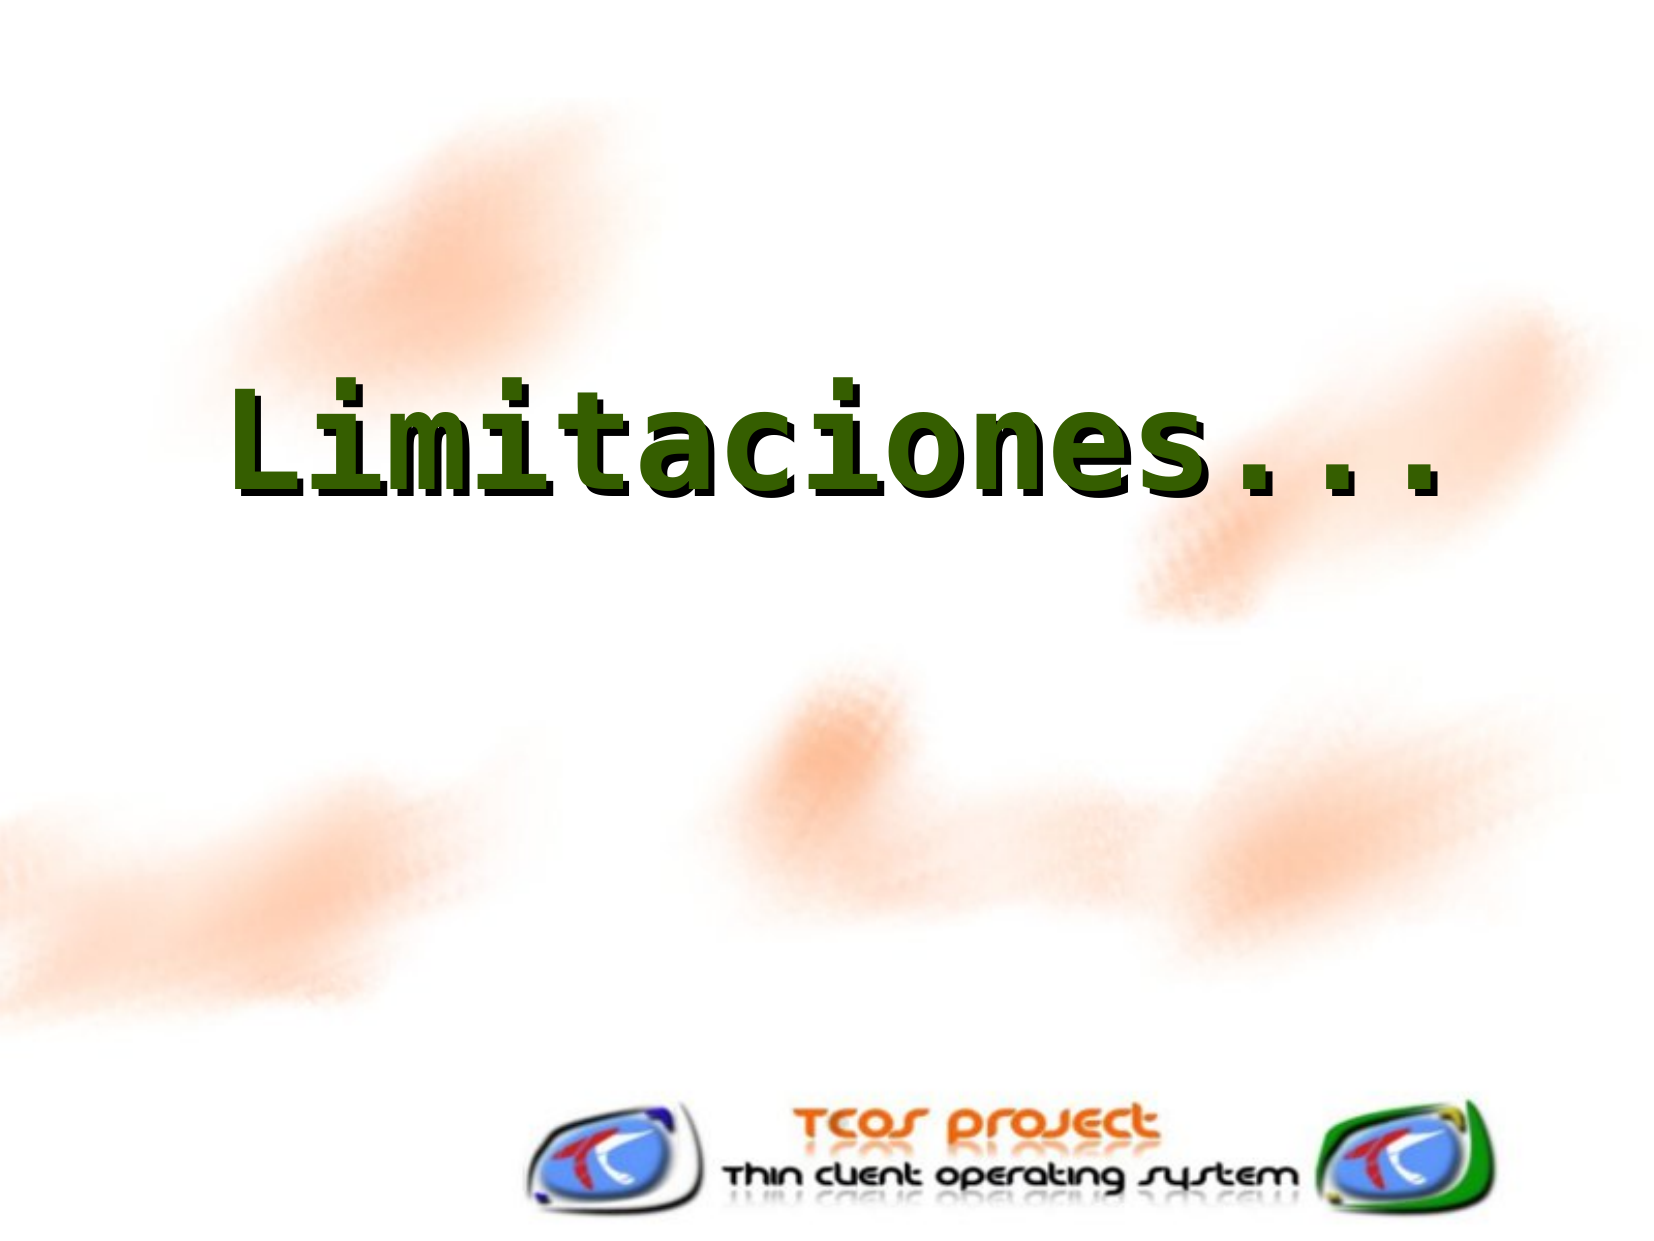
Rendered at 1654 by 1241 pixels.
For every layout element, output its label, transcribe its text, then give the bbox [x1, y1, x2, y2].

text_box Limitaciones... [205, 354, 1477, 530]
picture [0, 0, 1654, 1241]
